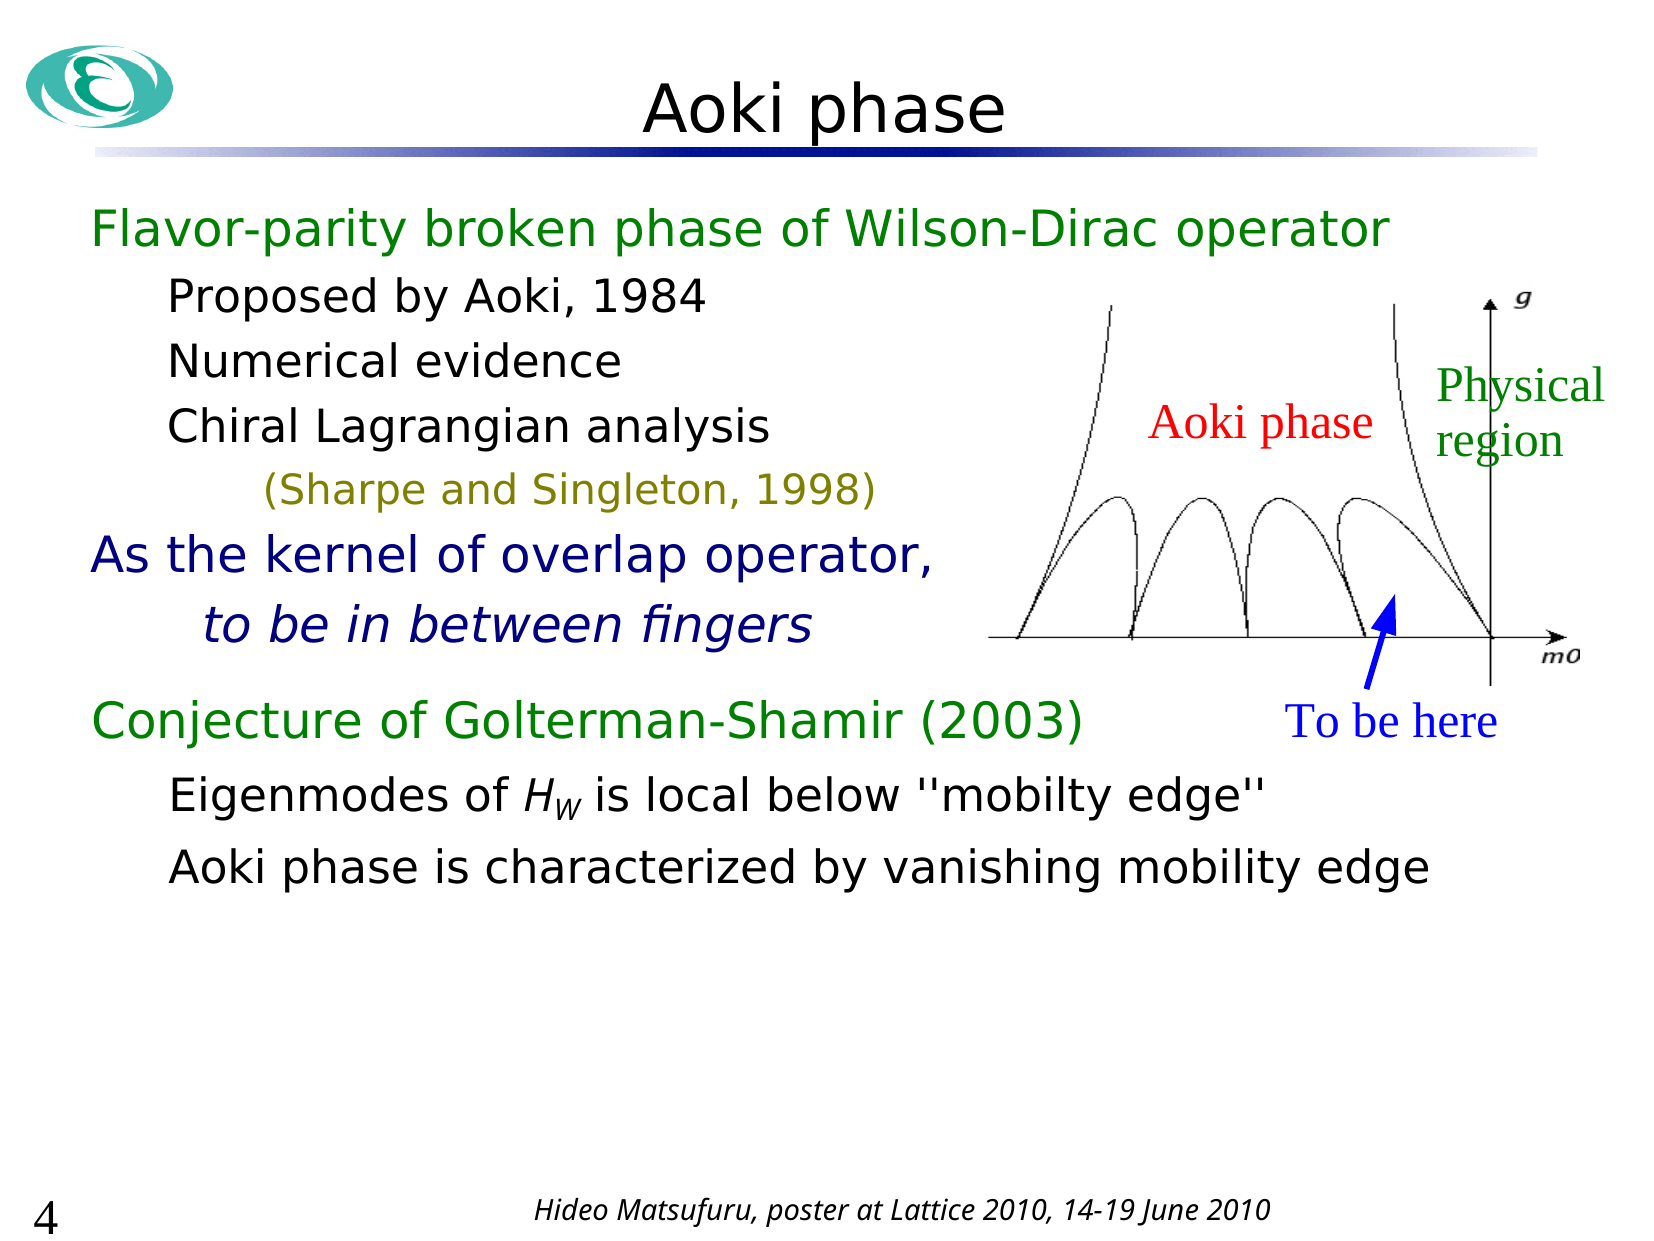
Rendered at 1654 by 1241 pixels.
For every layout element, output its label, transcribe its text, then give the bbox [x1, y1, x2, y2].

text_box Physical region [1436, 357, 1608, 481]
picture [1450, 147, 1538, 157]
title Aoki phase [201, 56, 1450, 163]
picture [987, 280, 1580, 686]
text_box To be here [1284, 693, 1502, 755]
list Flavor-parity broken phase of Wilson-Dirac operator Proposed by Aoki, 1984 Numerical evidence Chiral Lagrangian analysis (Sharpe and Singleton, 1998) As the kernel of overlap operator, to be in between fingers [72, 200, 1525, 655]
picture [20, 37, 179, 136]
picture [95, 147, 201, 157]
list Conjecture of Golterman-Shamir (2003) Eigenmodes of HW is local below ''mobilty edge'' Aoki phase is characterized by vanishing mobility edge [73, 691, 1588, 1023]
text_box Aoki phase [1147, 394, 1377, 456]
